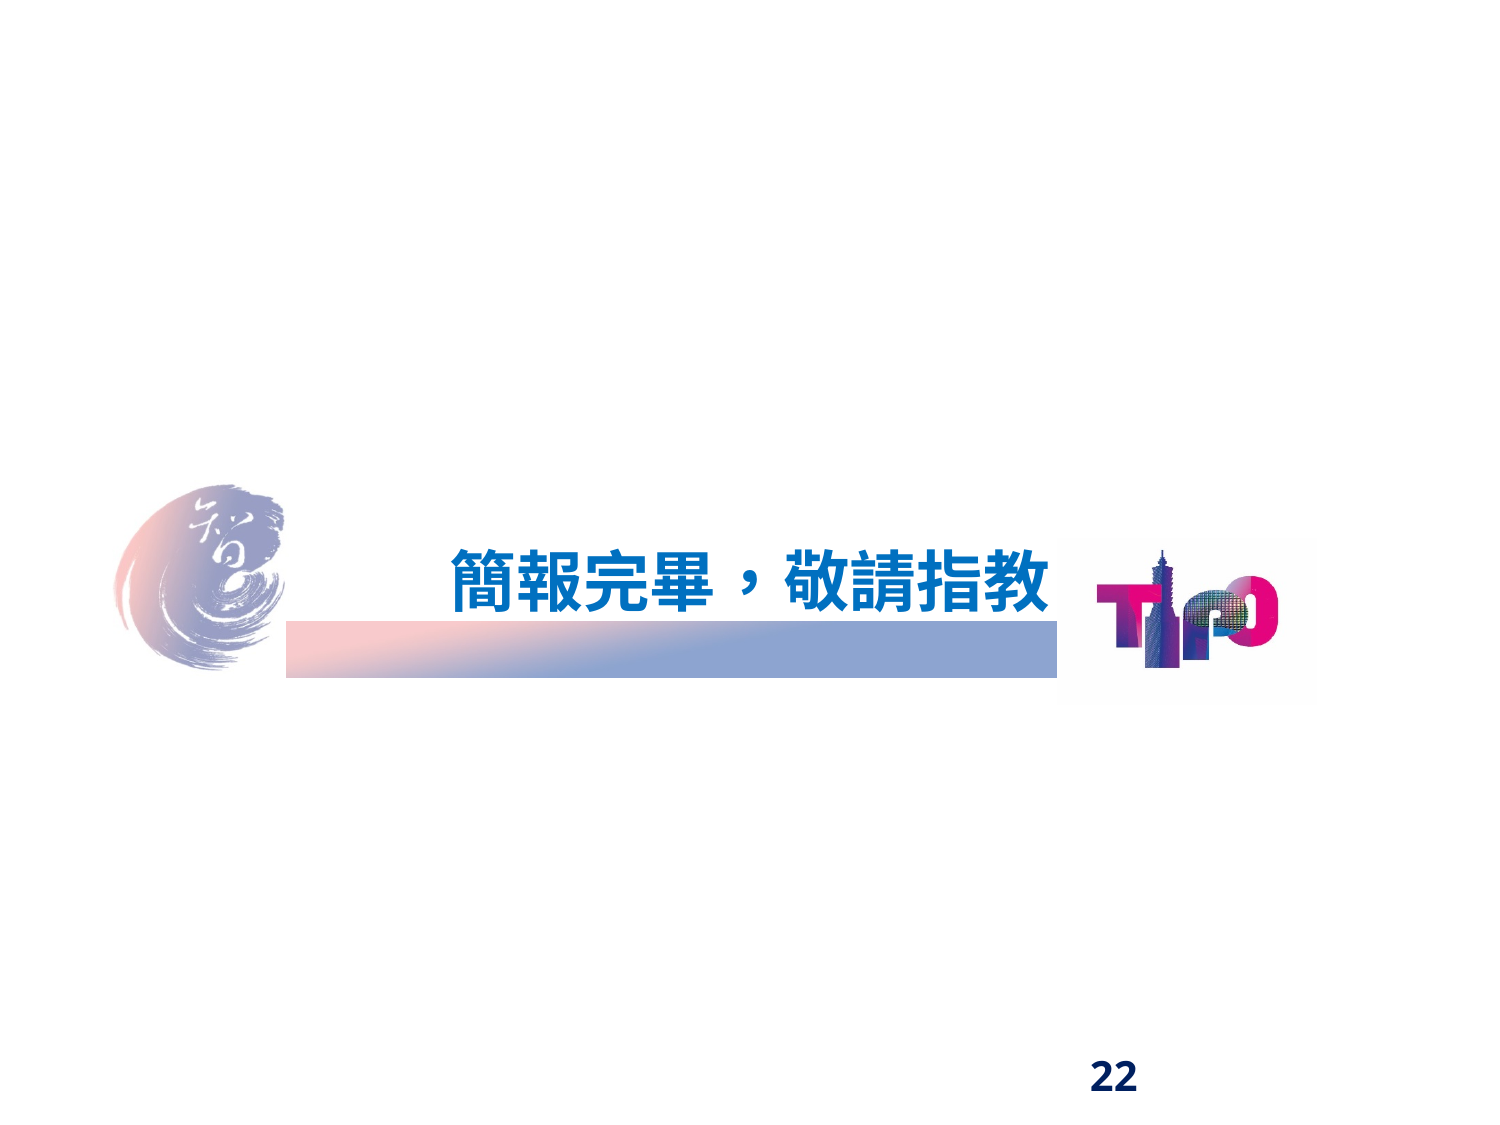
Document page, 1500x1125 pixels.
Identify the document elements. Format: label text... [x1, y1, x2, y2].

text_box 22 [1074, 1042, 1426, 1103]
subtitle 簡報完畢，敬請指教 [159, 538, 1341, 823]
